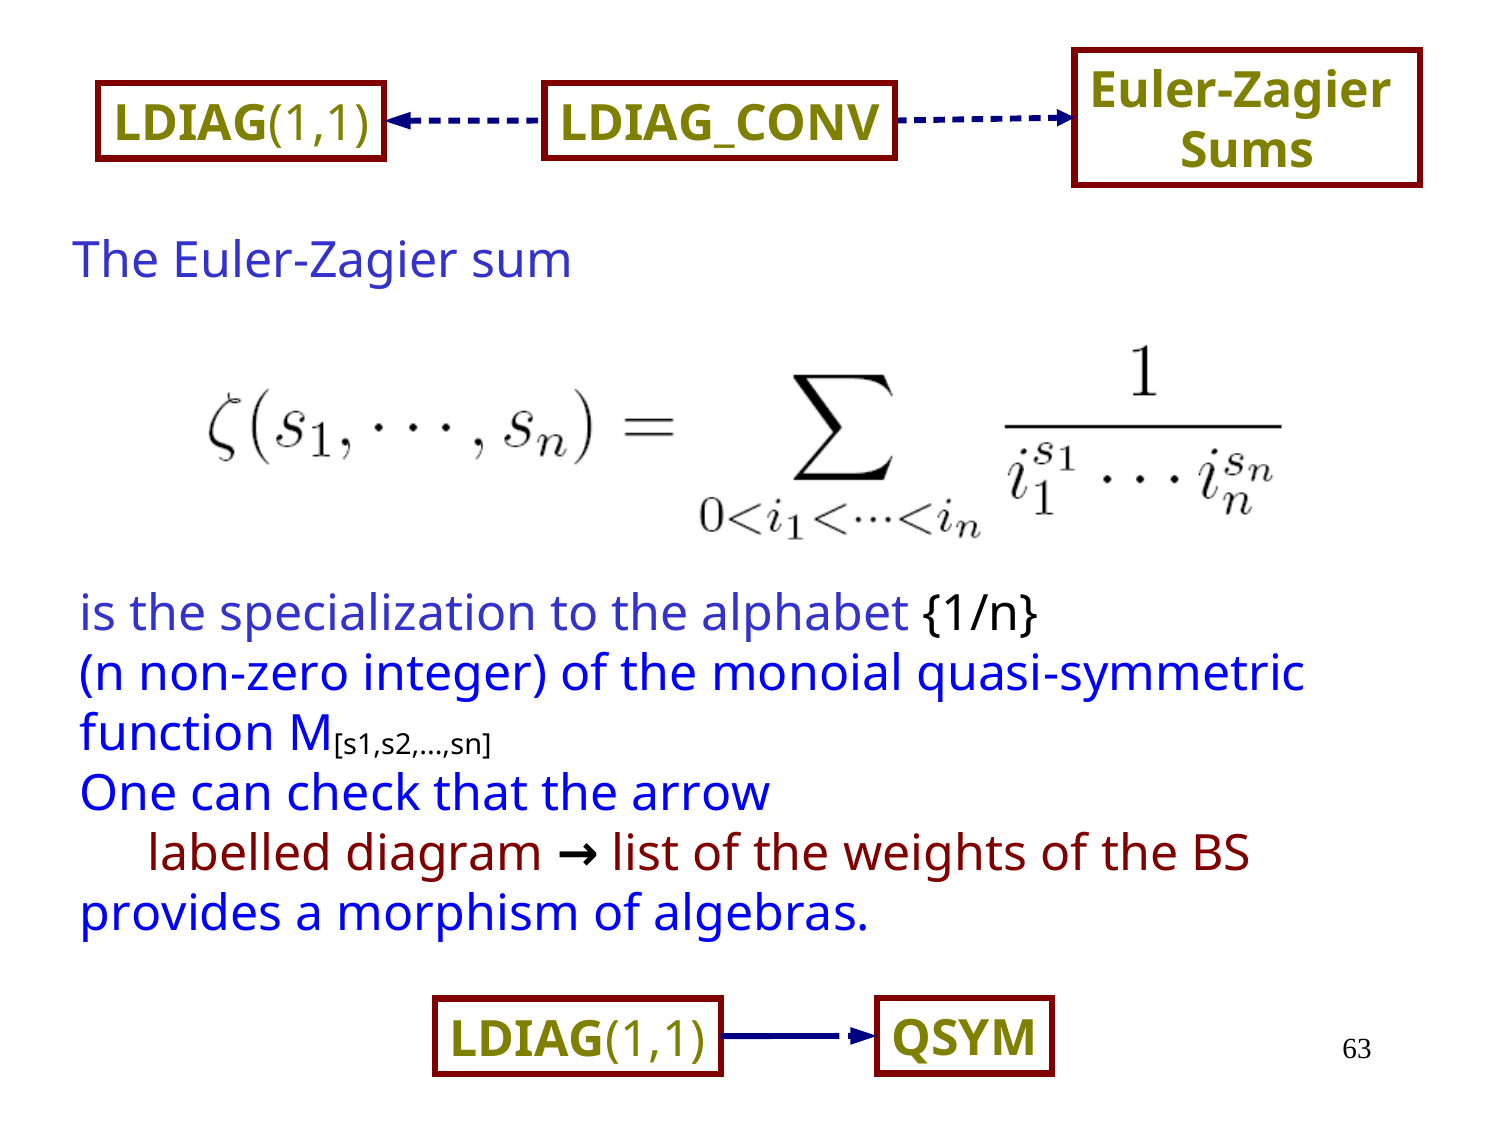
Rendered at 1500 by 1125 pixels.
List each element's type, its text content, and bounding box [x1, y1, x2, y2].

text_box is the specialization to the alphabet {1/n} (n non-zero integer) of the monoial quasi-symmetric function M[s1,s2,...,sn] One can check that the arrow labelled diagram → list of the weights of the BS provides a morphism of algebras. [64, 572, 1443, 965]
picture [150, 314, 1346, 579]
text_box LDIAG(1,1)‏ [98, 83, 384, 159]
text_box LDIAG_CONV [544, 82, 895, 159]
text_box [295, 590, 325, 666]
text_box LDIAG(1,1)‏ [434, 998, 721, 1074]
text_box QSYM [876, 998, 1053, 1074]
text_box The Euler-Zagier sum [57, 220, 650, 296]
text_box Euler-Zagier Sums [1074, 49, 1421, 186]
